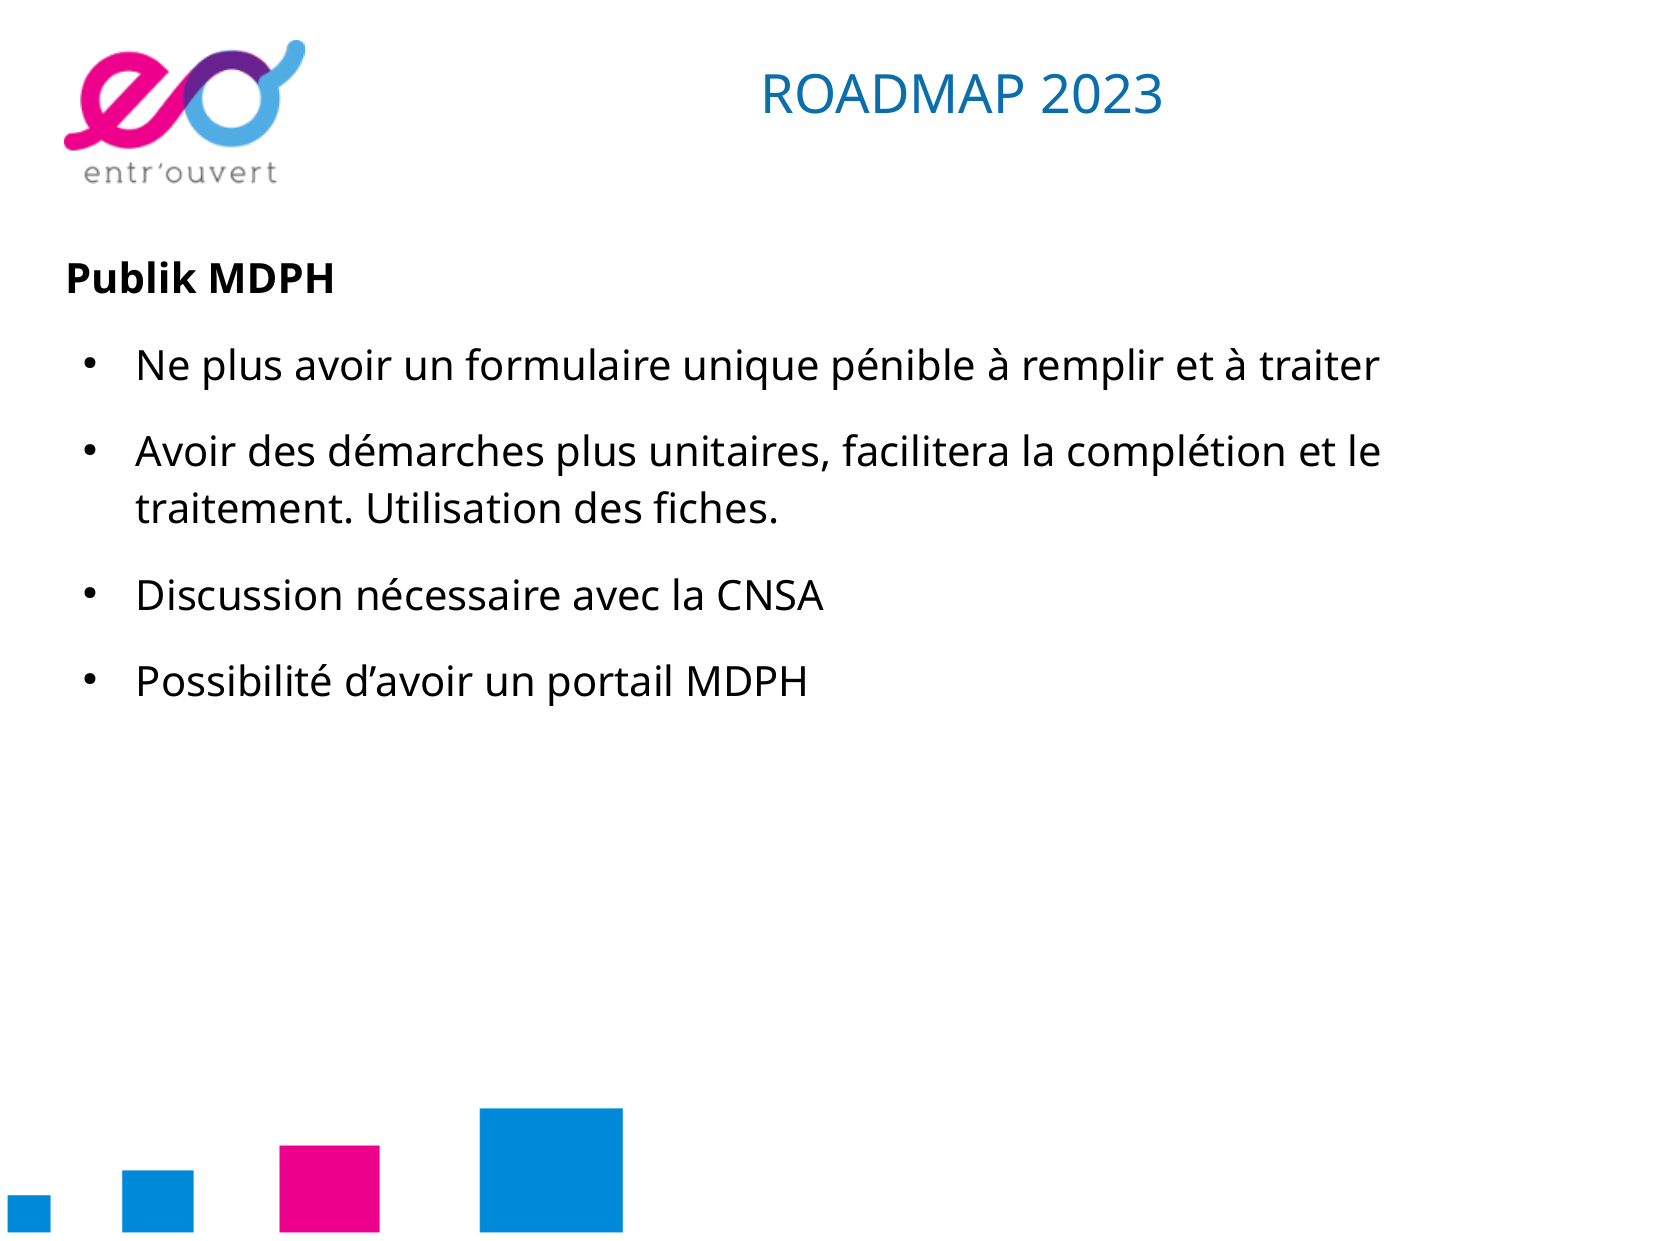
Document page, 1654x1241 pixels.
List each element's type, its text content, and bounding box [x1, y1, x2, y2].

title roadmap 2023 [354, 55, 1571, 263]
picture [5, 1106, 626, 1235]
picture [64, 40, 305, 184]
list Publik MDPH Ne plus avoir un formulaire unique pénible à remplir et à traiter Avoir des démarches plus unitaires, facilitera la complétion et le traitement. Utilisation des fiches. Discussion nécessaire avec la CNSA Possibilité d’avoir un portail MDPH [65, 249, 1548, 355]
